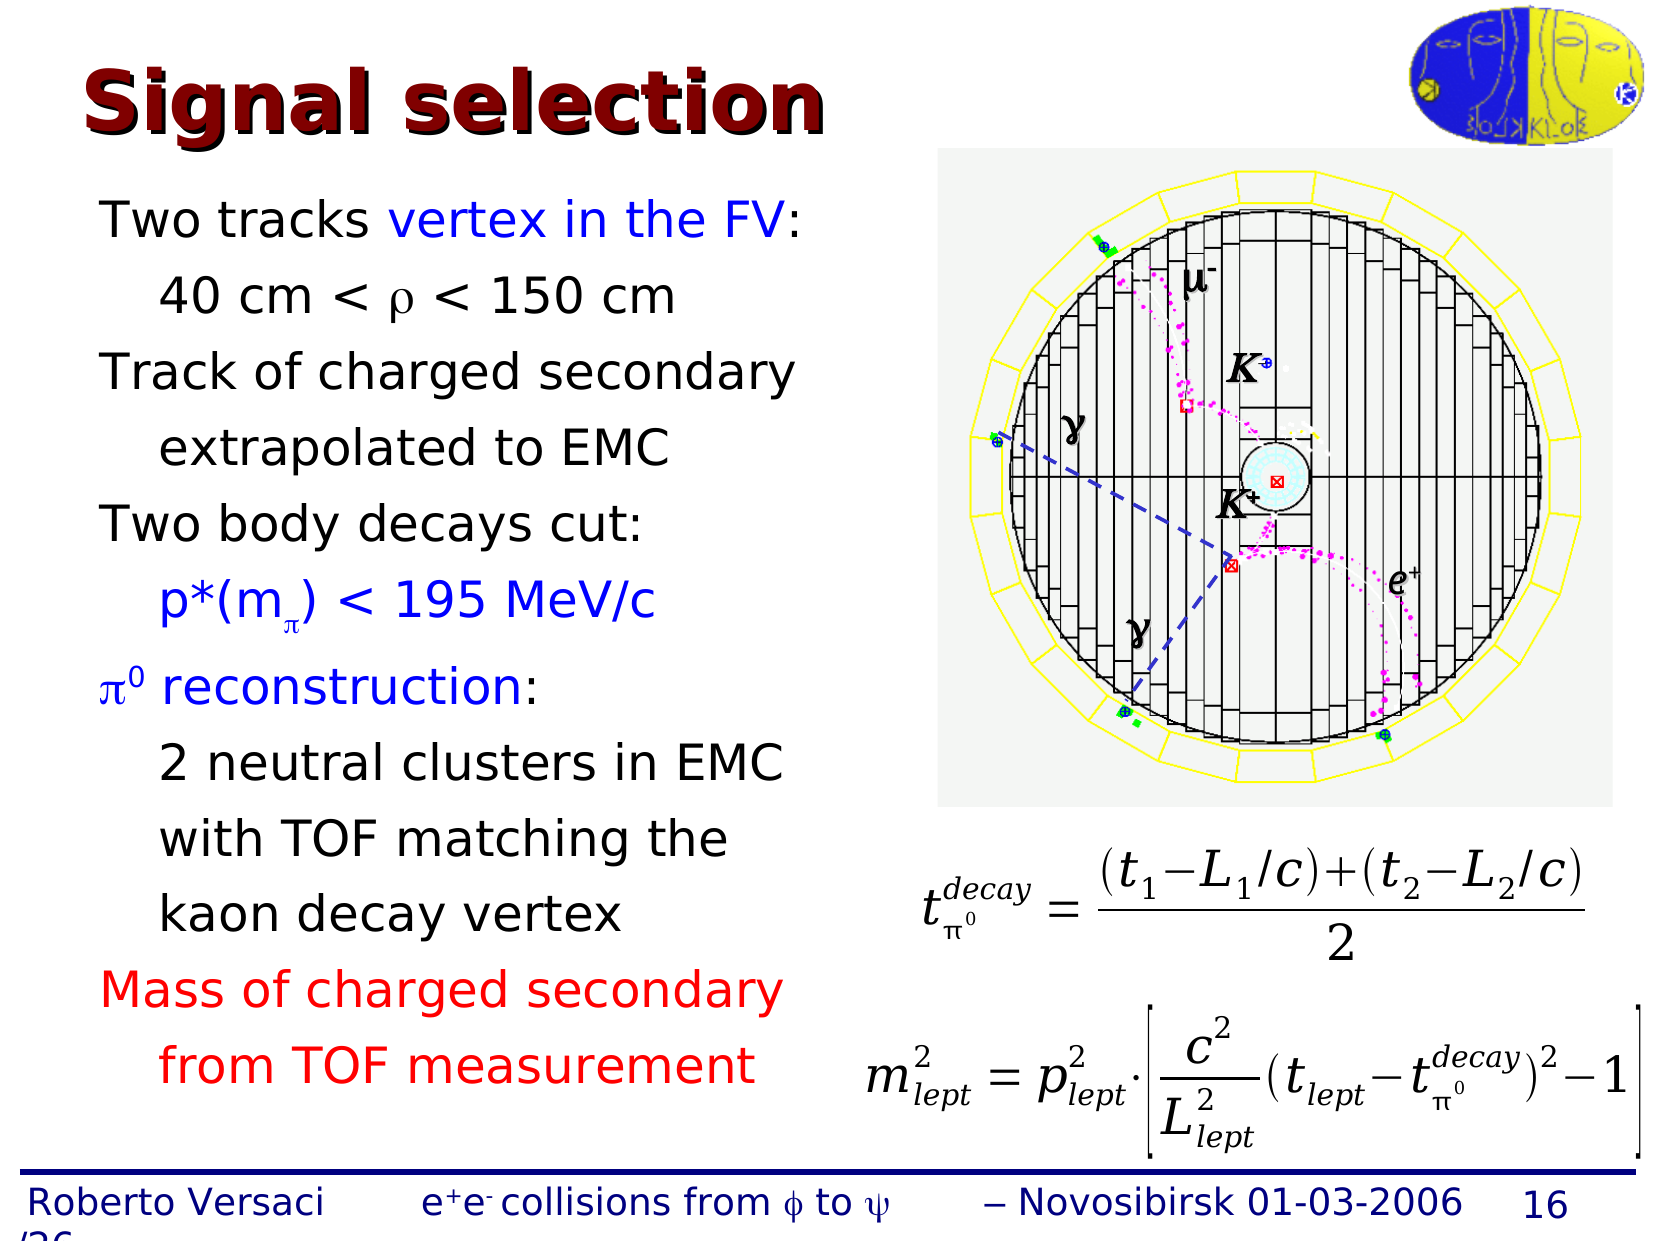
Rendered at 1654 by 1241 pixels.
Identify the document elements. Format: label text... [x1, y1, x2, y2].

text_box  [1166, 251, 1232, 309]
text_box  [1199, 480, 1276, 534]
text_box  [1112, 602, 1166, 657]
text_box e+ [1372, 541, 1437, 615]
chart [858, 839, 1649, 1162]
text_box  [1047, 399, 1101, 453]
picture [937, 0, 1654, 807]
text_box  [1210, 344, 1281, 399]
text_box Two tracks vertex in the FV: 40 cm < r < 150 cm Track of charged secondary extrapolated to EMC Two body decays cut: p*(mp) < 195 MeV/c p0 reconstruction: 2 neutral clusters in EMC with TOF matching the kaon decay vertex Mass of charged secondary from TOF measurement [69, 183, 883, 1124]
text_box Signal selection [65, 45, 841, 158]
